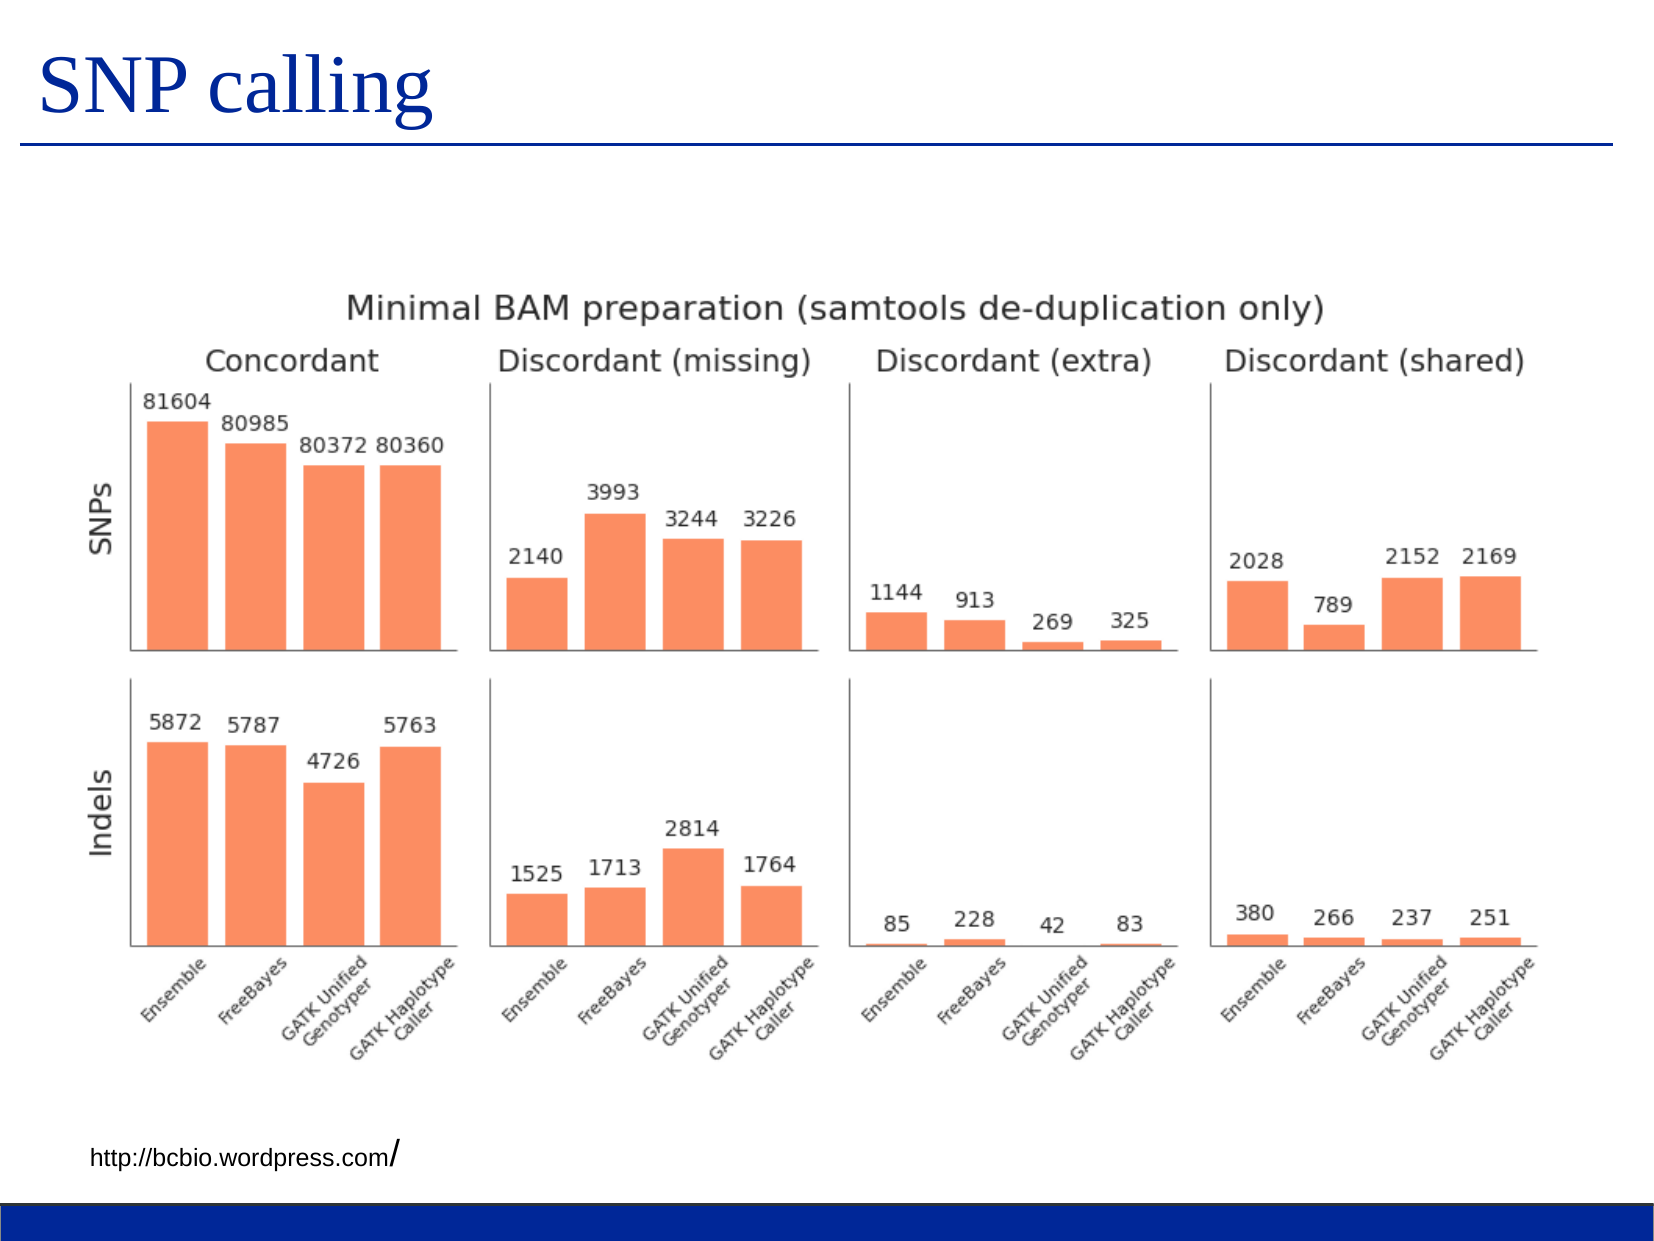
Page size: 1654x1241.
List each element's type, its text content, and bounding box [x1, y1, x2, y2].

text_box http://bcbio.wordpress.com/ [75, 1125, 415, 1182]
title SNP calling [37, 0, 1609, 188]
picture [52, 281, 1615, 1063]
